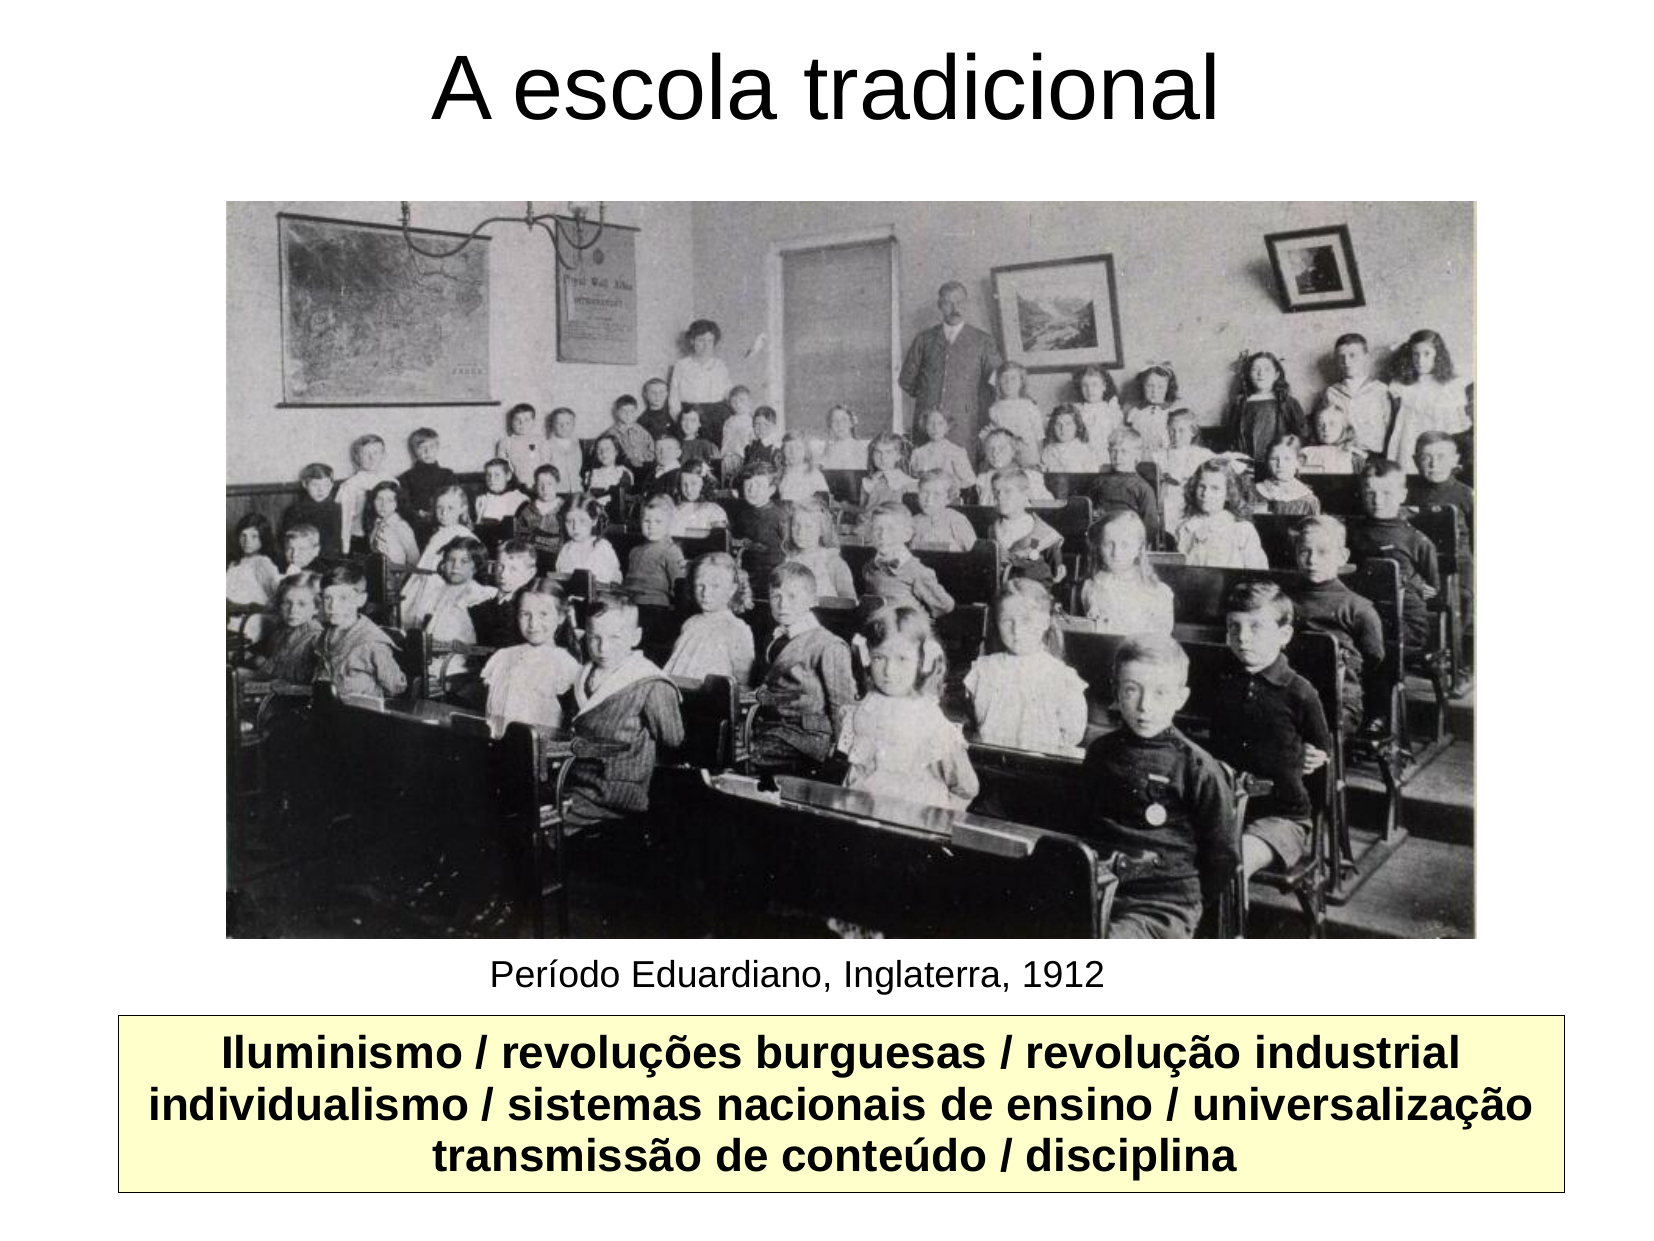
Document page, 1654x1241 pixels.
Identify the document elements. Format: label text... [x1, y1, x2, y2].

text_box Iluminismo / revoluções burguesas / revolução industrial individualismo / sistemas nacionais de ensino / universalização transmissão de conteúdo / disciplina [118, 1015, 1565, 1193]
text_box Período Eduardiano, Inglaterra, 1912 [738, 944, 857, 1004]
picture [226, 201, 1477, 939]
title A escola tradicional [82, 0, 1571, 192]
